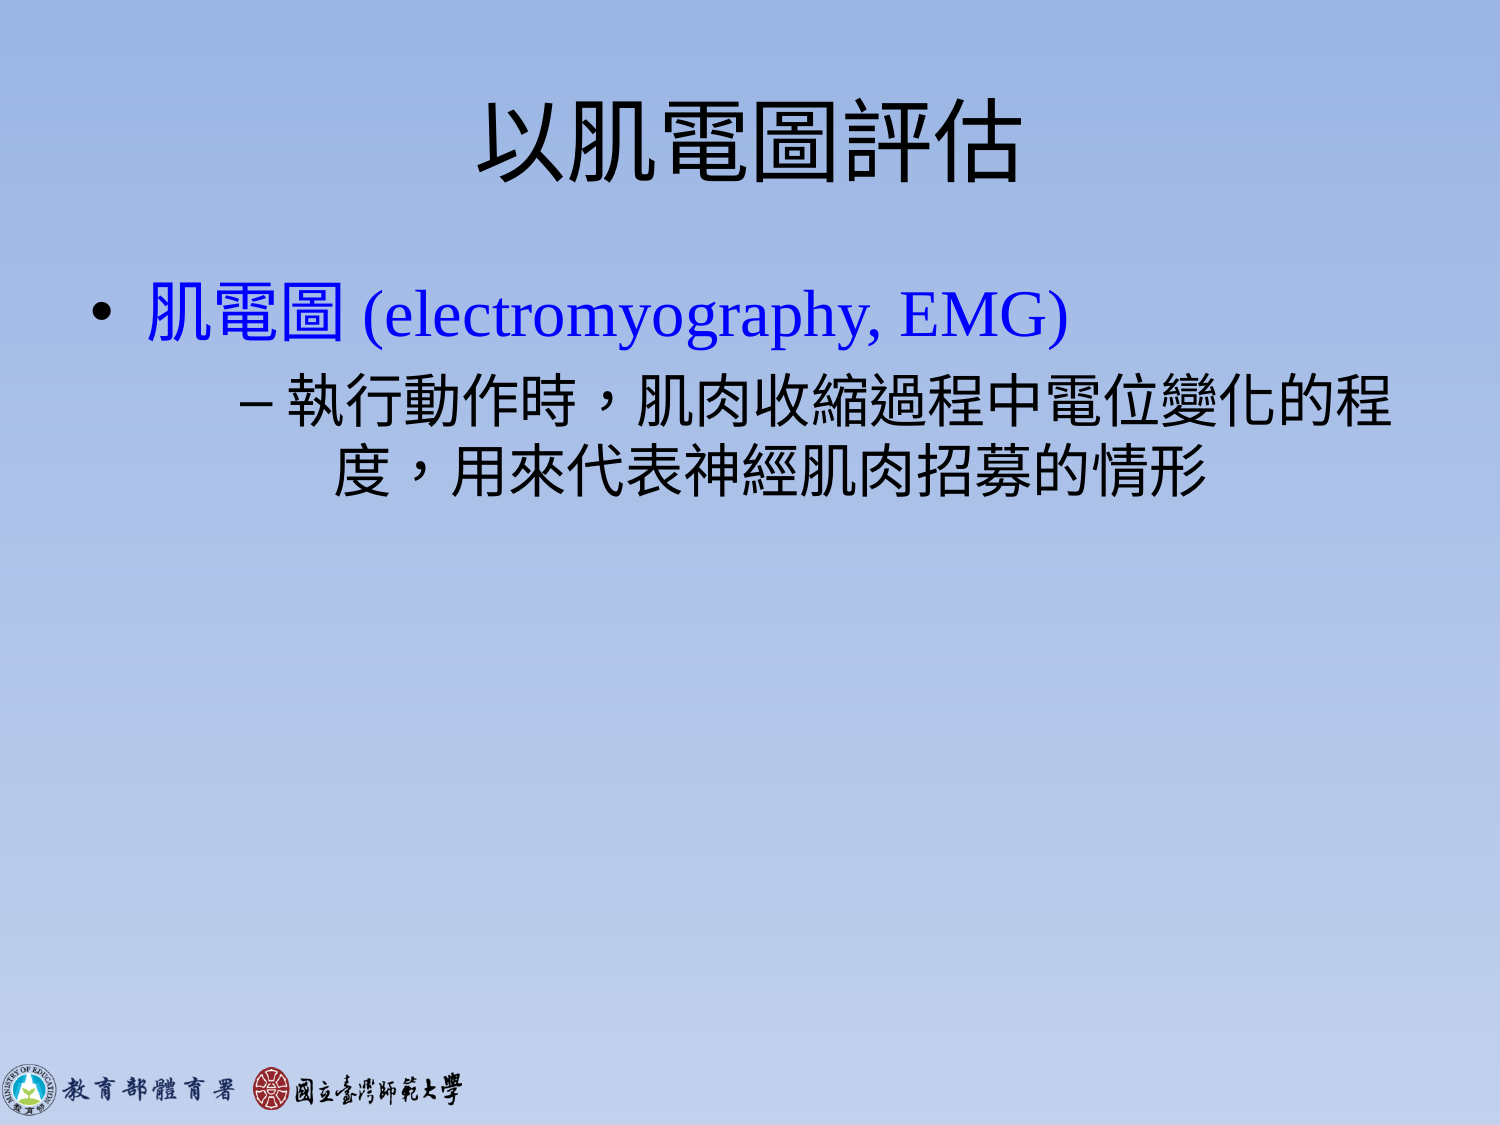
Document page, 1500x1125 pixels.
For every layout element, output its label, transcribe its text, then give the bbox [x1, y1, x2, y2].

list 肌電圖(electromyography, EMG) 執行動作時，肌肉收縮過程中電位變化的程度，用來代表神經肌肉招募的情形 [75, 262, 1426, 1005]
title 以肌電圖評估 [75, 45, 1426, 233]
